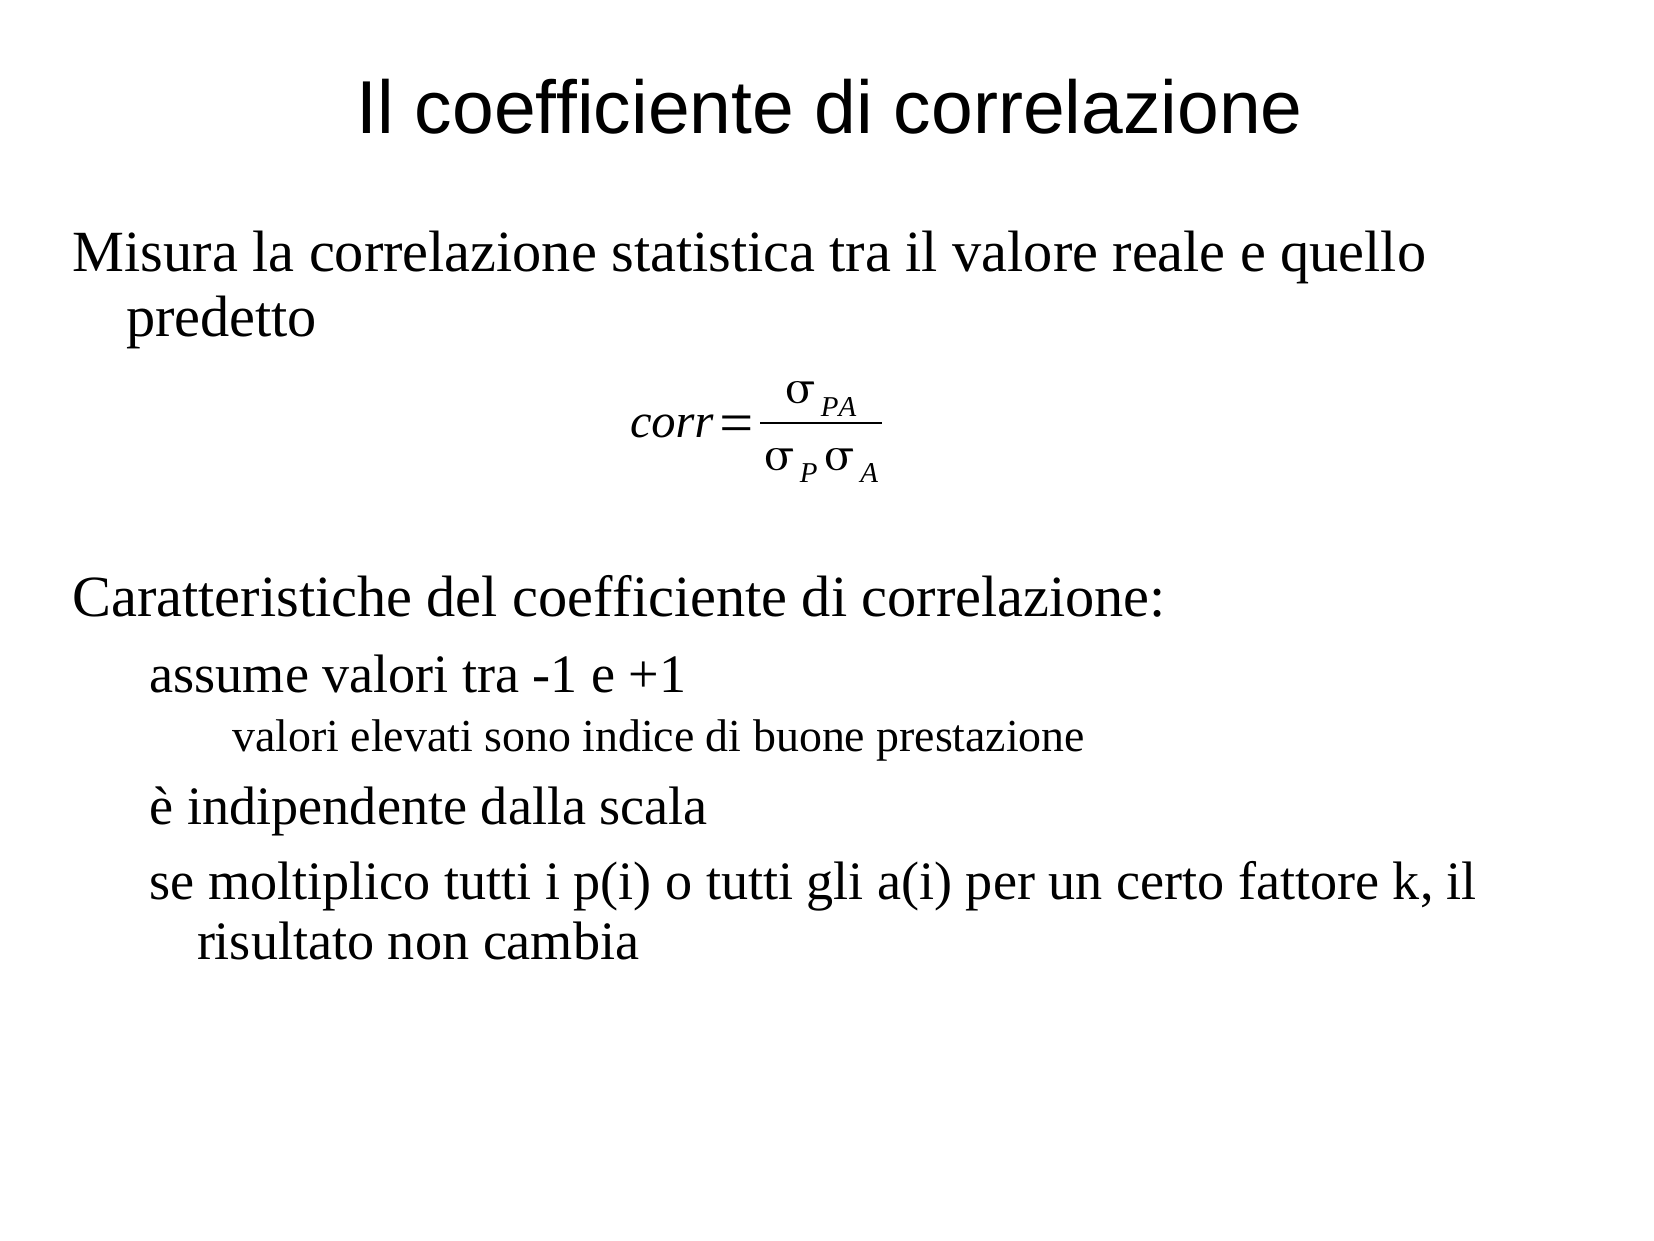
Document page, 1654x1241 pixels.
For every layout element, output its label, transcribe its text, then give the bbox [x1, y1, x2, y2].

title Il coefficiente di correlazione [52, 42, 1608, 173]
chart [617, 364, 895, 489]
list Misura la correlazione statistica tra il valore reale e quello predetto Caratteristiche del coefficiente di correlazione: assume valori tra -1 e +1 valori elevati sono indice di buone prestazione è indipendente dalla scala se moltiplico tutti i p(i) o tutti gli a(i) per un certo fattore k, il risultato non cambia [55, 219, 1605, 1212]
